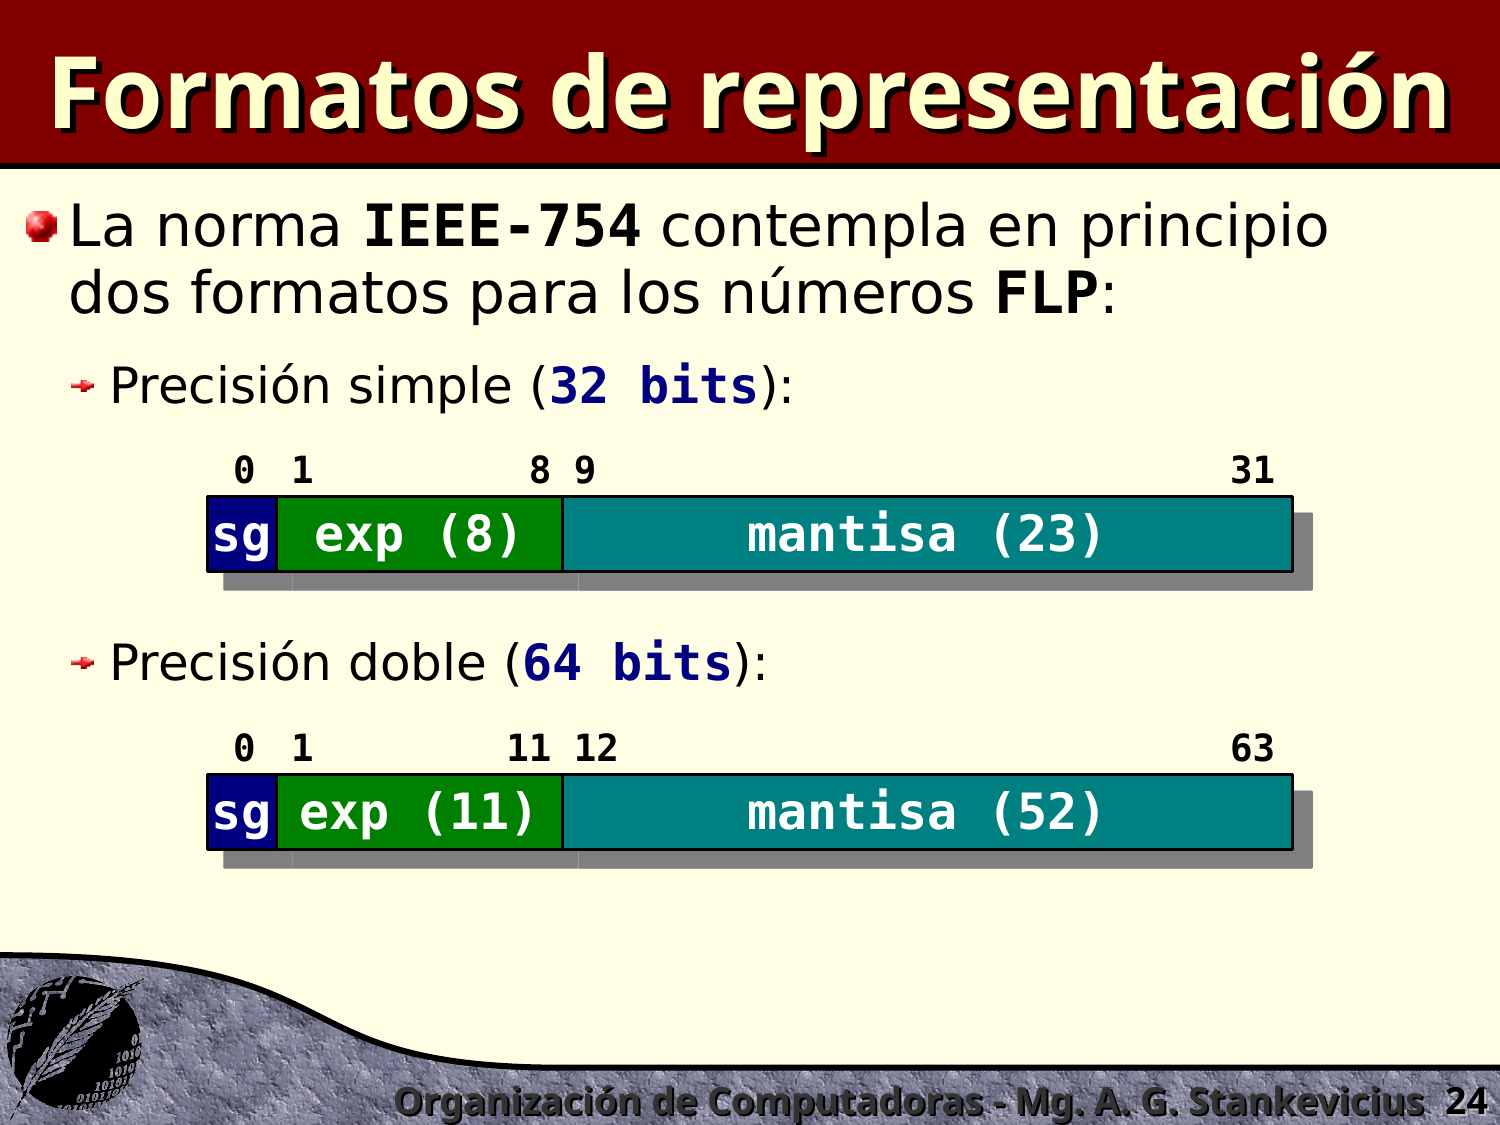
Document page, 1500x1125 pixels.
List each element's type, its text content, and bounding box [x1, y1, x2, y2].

text_box mantisa (52) [562, 774, 1293, 850]
text_box 0 1 11 12 63 [218, 718, 1290, 787]
picture [802, 1100, 806, 1110]
text_box mantisa (23) [562, 496, 1293, 572]
text_box exp (8) [276, 509, 562, 572]
text_box 0 1 8 9 31 [218, 441, 1290, 509]
title Formatos de representación [15, 5, 1485, 160]
text_box sg [207, 496, 276, 572]
picture [1058, 1100, 1065, 1110]
text_box sg [207, 774, 276, 850]
text_box exp (11) [276, 787, 562, 850]
picture [448, 1100, 455, 1110]
picture [0, 959, 1500, 1125]
list La norma IEEE-754 contempla en principio dos formatos para los números FLP: Precisión simple (32 bits): Precisión doble (64 bits): [11, 192, 1486, 935]
